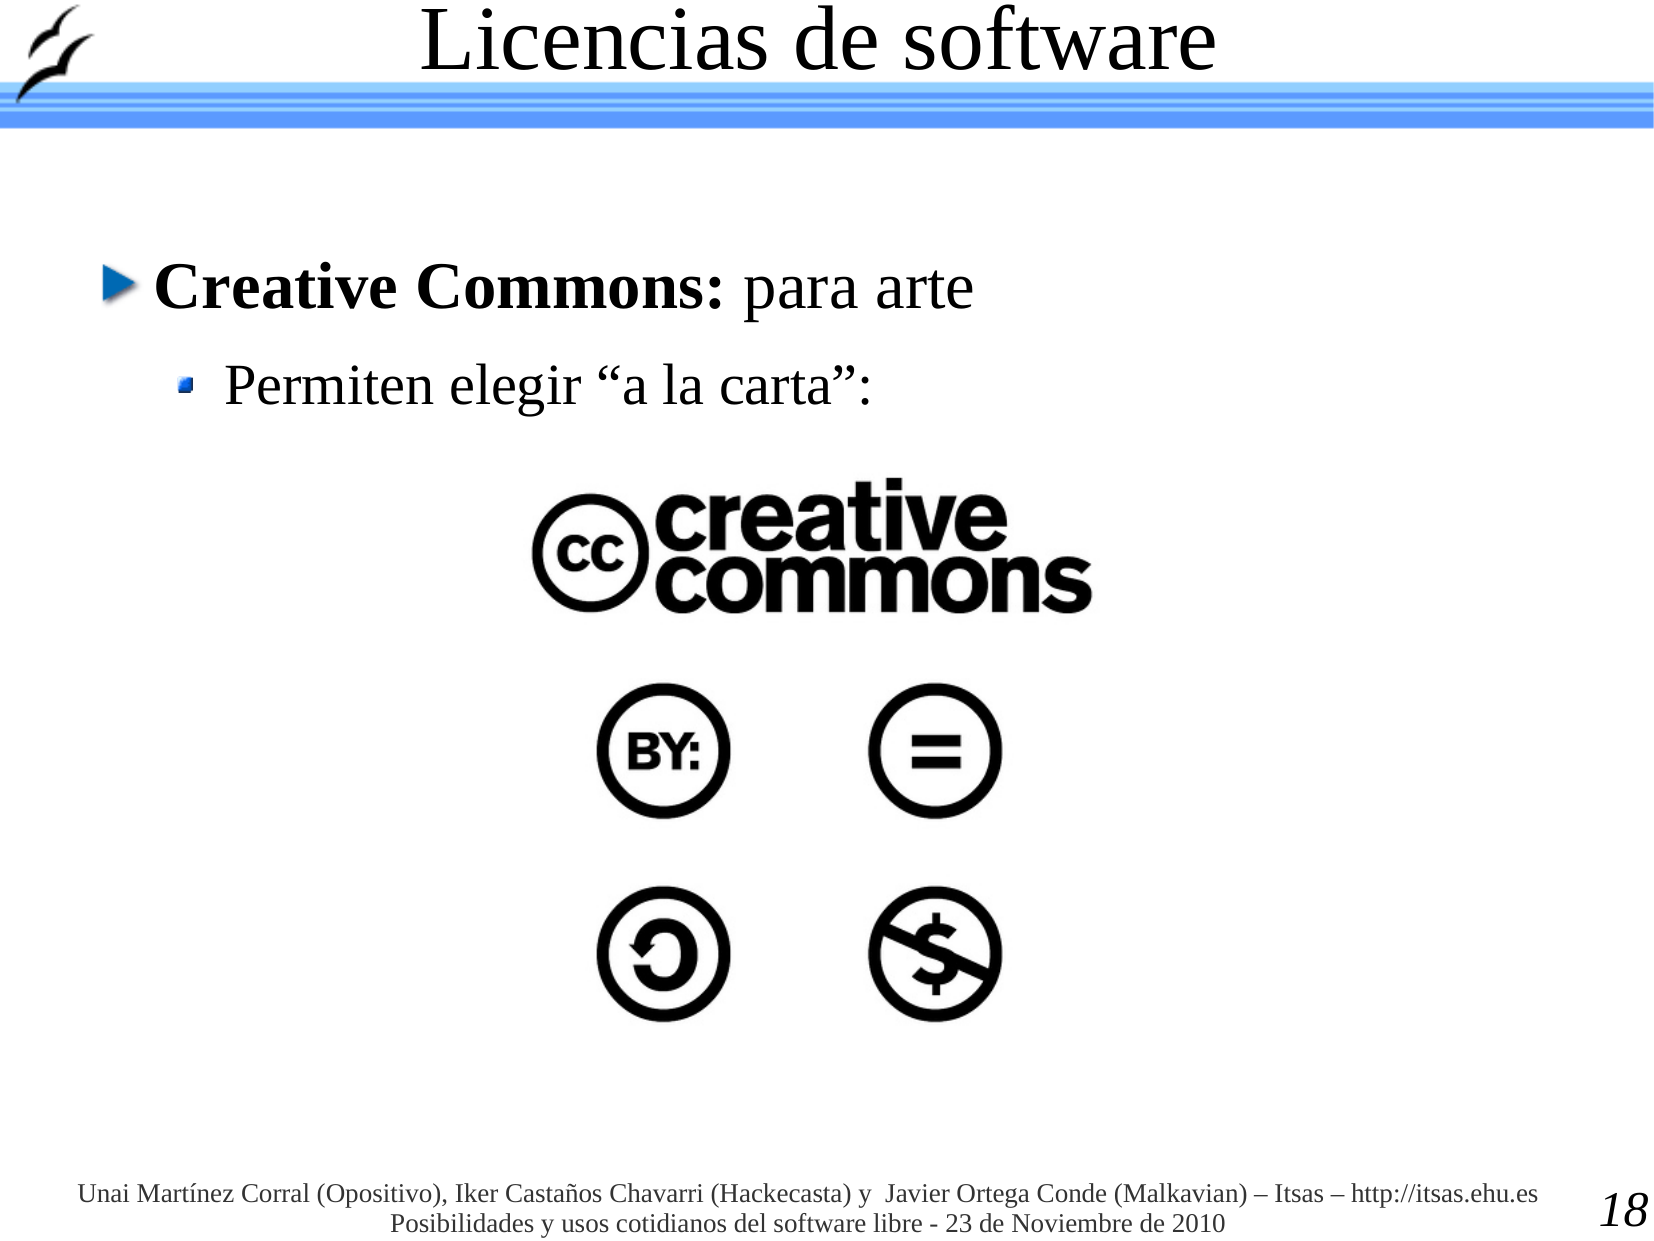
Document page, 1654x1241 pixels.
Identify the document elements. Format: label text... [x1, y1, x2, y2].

list Creative Commons: para arte Permiten elegir “a la carta”: [82, 248, 1571, 1053]
title Licencias de software [75, 0, 1564, 90]
picture [0, 0, 1654, 133]
picture [490, 451, 1158, 1128]
